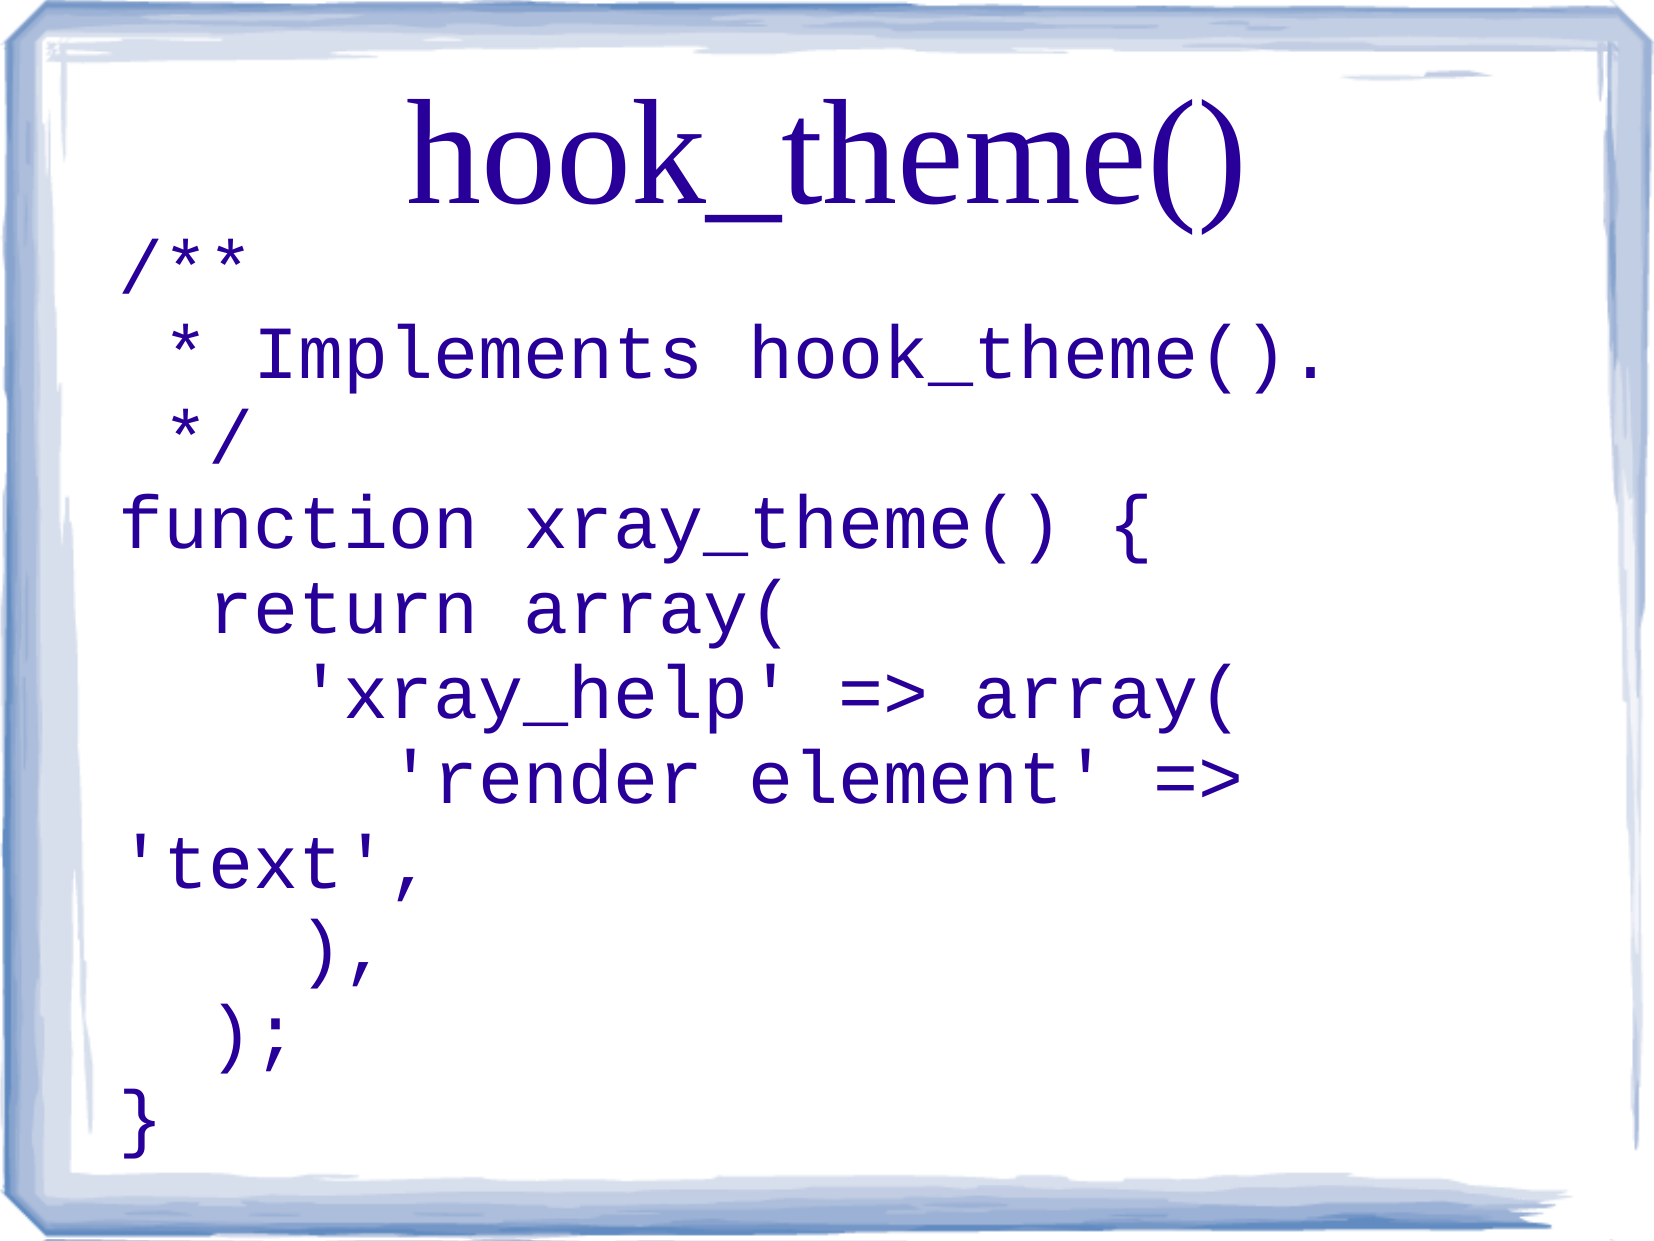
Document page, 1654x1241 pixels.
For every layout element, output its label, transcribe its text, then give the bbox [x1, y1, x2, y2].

title hook_theme() [82, 56, 1571, 250]
subtitle /** * Implements hook_theme(). */ function xray_theme() { return array( 'xray_help' => array( 'render element' => 'text', ), ); } [118, 230, 1571, 1166]
picture [0, 0, 1654, 1241]
